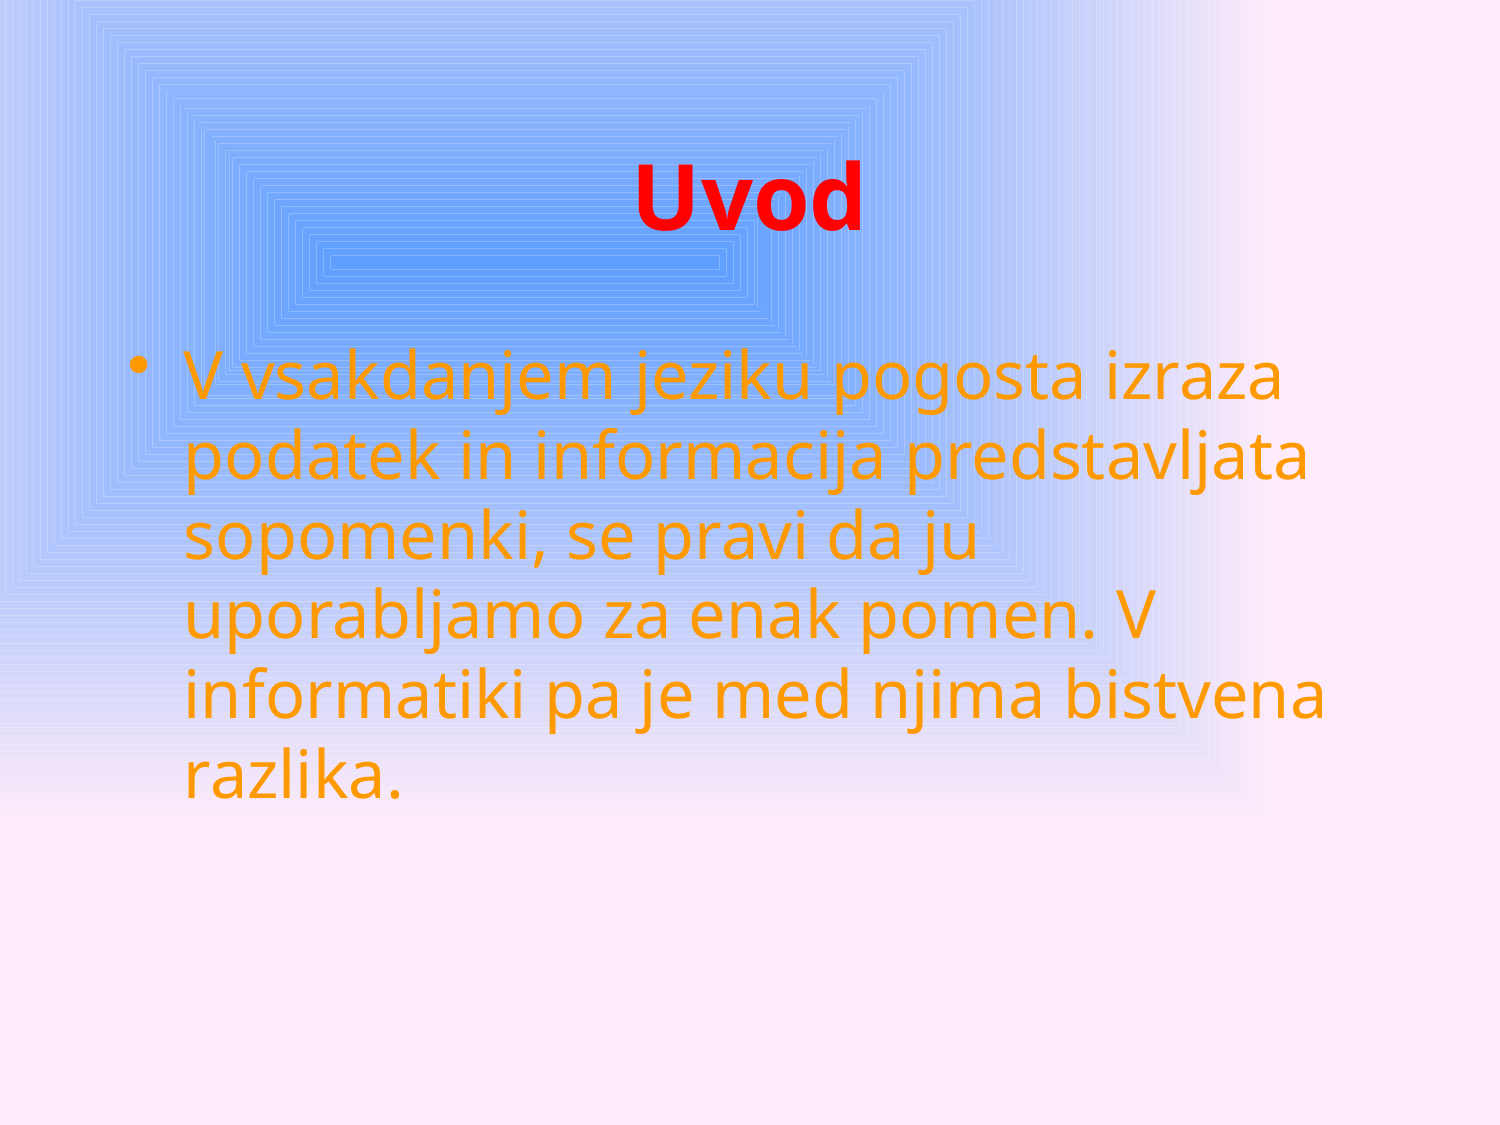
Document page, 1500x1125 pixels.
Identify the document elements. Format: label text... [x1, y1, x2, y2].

title Uvod [112, 99, 1388, 288]
list V vsakdanjem jeziku pogosta izraza podatek in informacija predstavljata sopomenki, se pravi da ju uporabljamo za enak pomen. V informatiki pa je med njima bistvena razlika. [112, 324, 1388, 1000]
